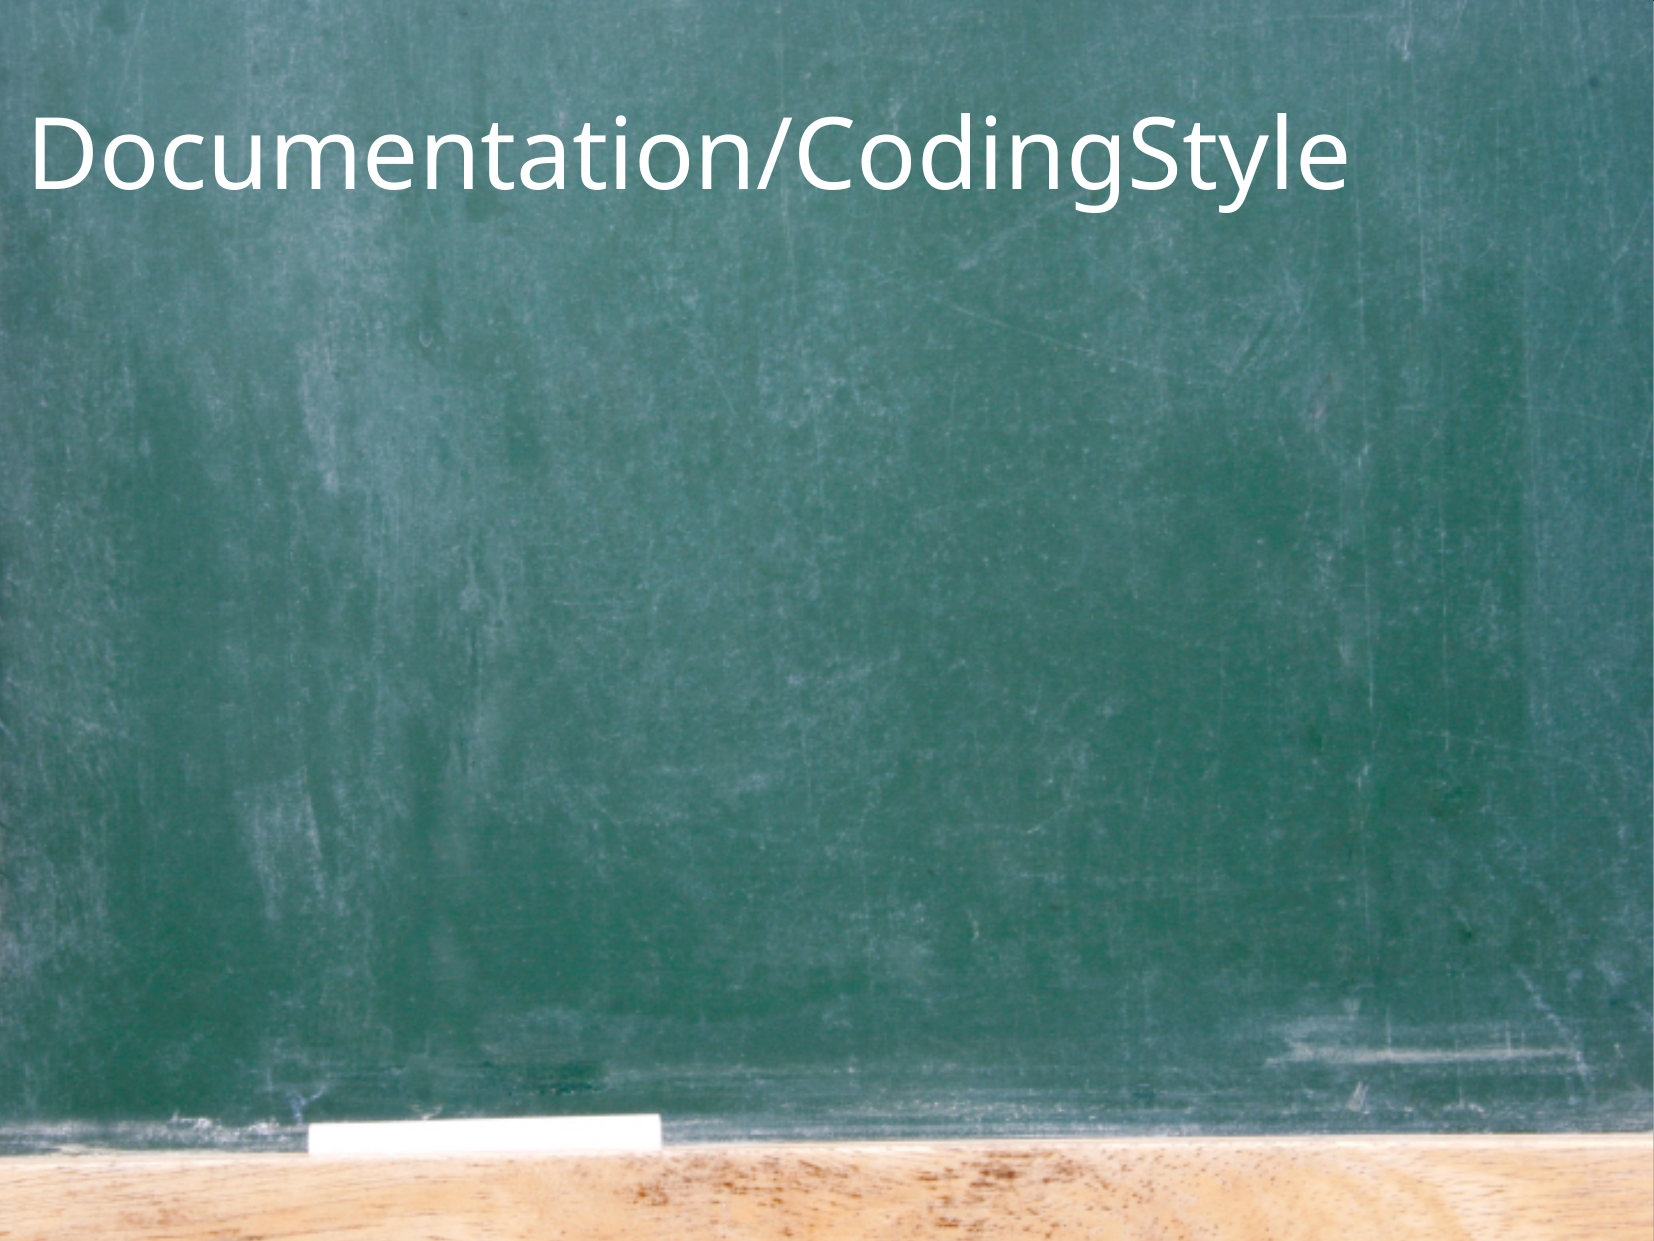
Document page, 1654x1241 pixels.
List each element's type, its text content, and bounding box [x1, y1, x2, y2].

picture [0, 0, 1654, 1241]
text_box Documentation/CodingStyle [11, 74, 1654, 258]
